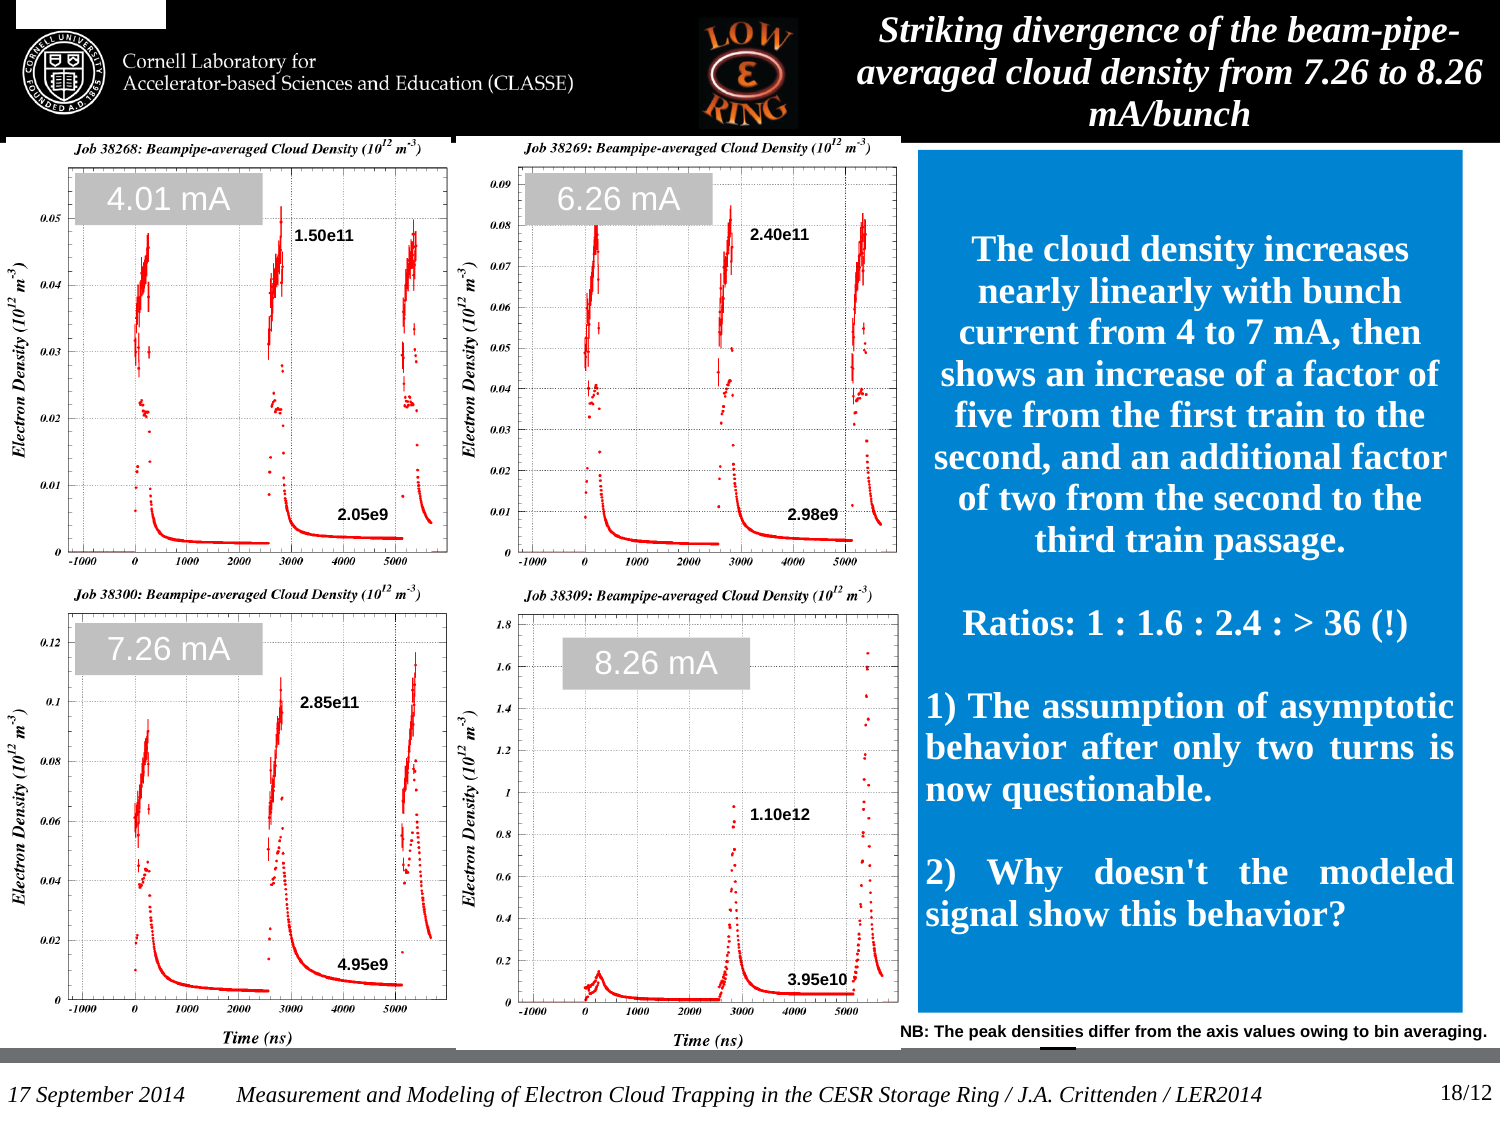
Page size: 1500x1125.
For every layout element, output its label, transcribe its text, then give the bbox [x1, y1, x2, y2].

text_box 8.26 mA [562, 637, 751, 690]
title Striking divergence of the beam-pipe-averaged cloud density from 7.26 to 8.26 mA/bunch [840, 8, 1500, 136]
text_box 2.05e9 [337, 505, 398, 526]
text_box The cloud density increases nearly linearly with bunch current from 4 to 7 mA, then shows an increase of a factor of five from the first train to the second, and an additional factor of two from the second to the third train passage. Ratios: 1 : 1.6 : 2.4 : > 36 (!) 1) The assumption of asymptotic behavior after only two turns is now questionable. 2) Why doesn't the modeled signal show this behavior? [918, 149, 1463, 1012]
text_box 2.40e11 [750, 224, 818, 263]
text_box 7.26 mA [75, 623, 263, 676]
text_box NB: The peak densities differ from the axis values owing to bin averaging. [900, 1012, 1500, 1050]
text_box 4.95e9 [337, 955, 398, 976]
text_box 4.01 mA [75, 173, 263, 226]
picture [0, 0, 1500, 1051]
text_box 1.10e12 [750, 805, 818, 844]
text_box 1.50e11 [279, 219, 393, 254]
text_box 6.26 mA [525, 173, 713, 226]
text_box 2.85e11 [300, 693, 368, 731]
text_box 3.95e10 [787, 970, 856, 1009]
text_box 2.98e9 [787, 505, 848, 526]
